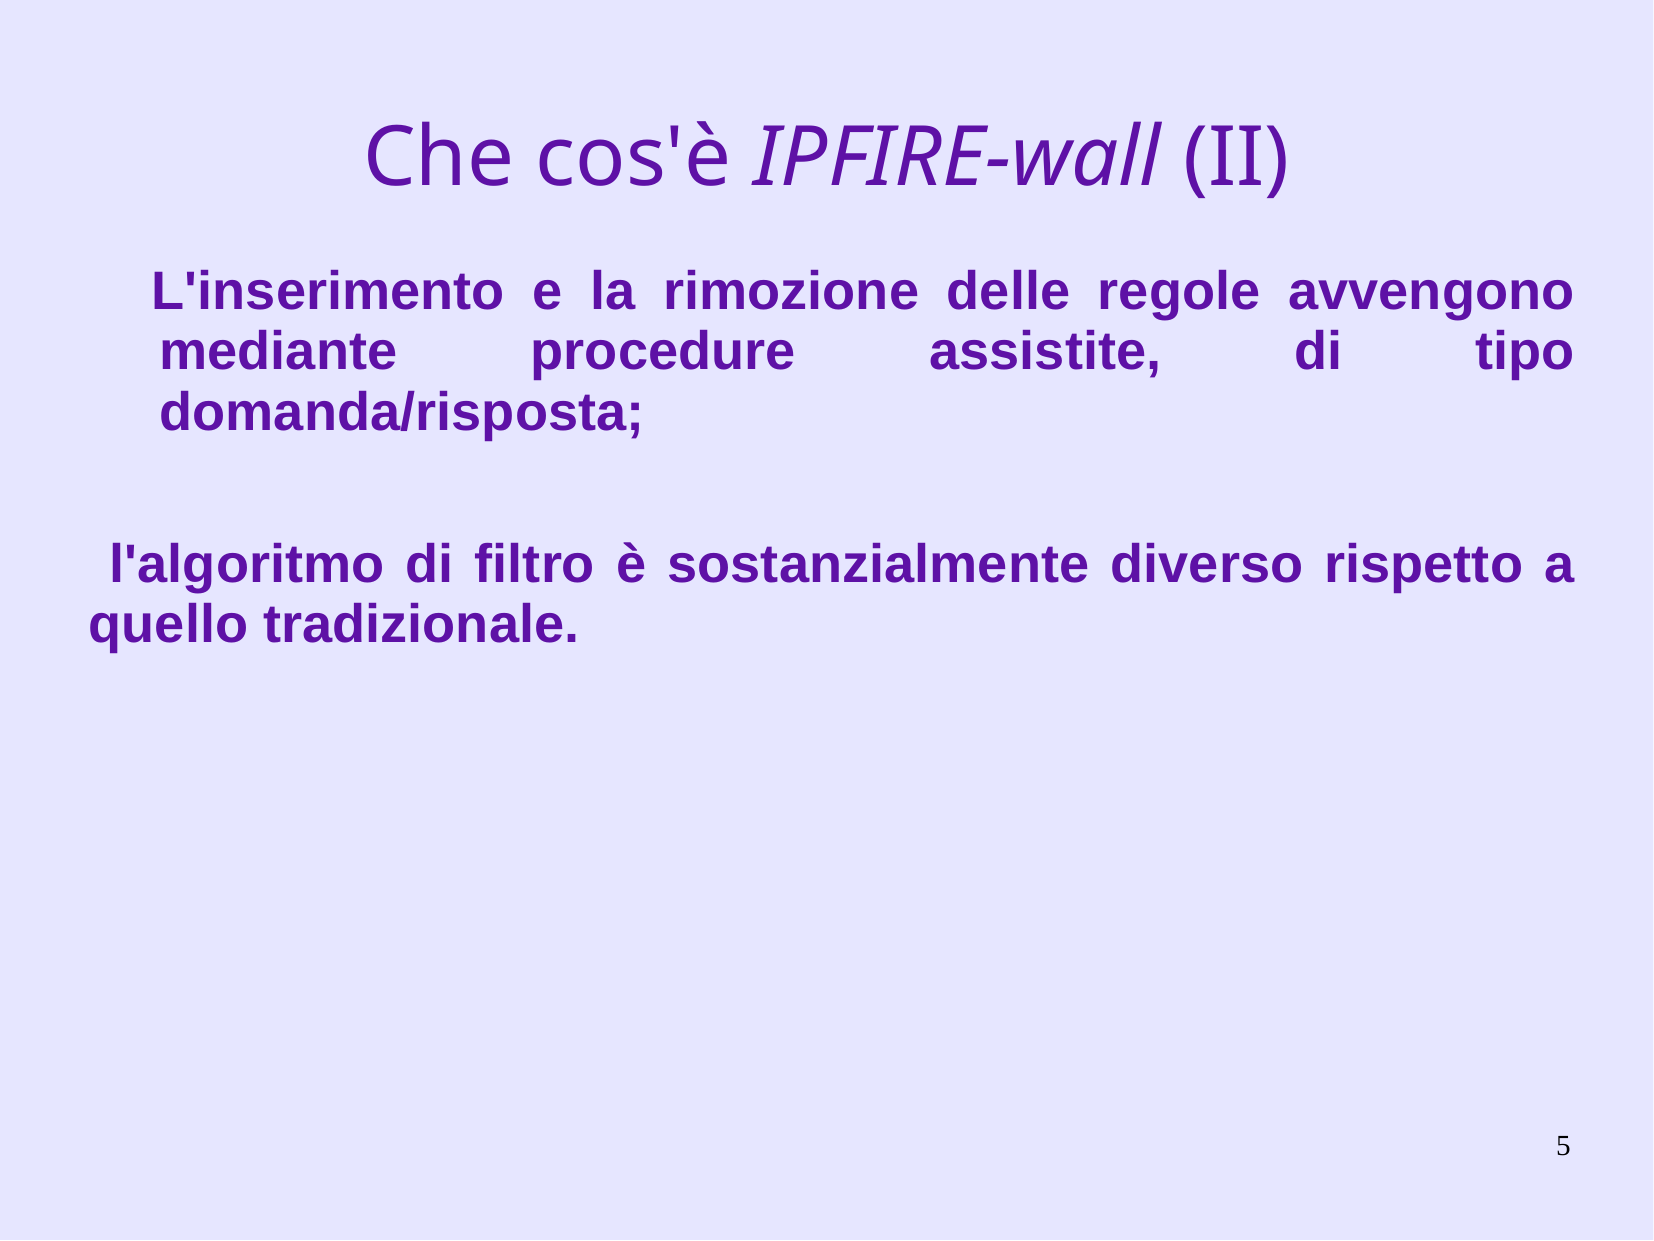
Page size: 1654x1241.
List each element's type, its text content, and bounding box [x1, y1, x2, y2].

text_box l'algoritmo di filtro è sostanzialmente diverso rispetto a quello tradizionale. [88, 501, 1577, 686]
subtitle L'inserimento e la rimozione delle regole avvengono mediante procedure assistite, di tipo domanda/risposta; [88, 259, 1577, 443]
title Che cos'è IPFIRE-wall (II) [82, 49, 1571, 257]
